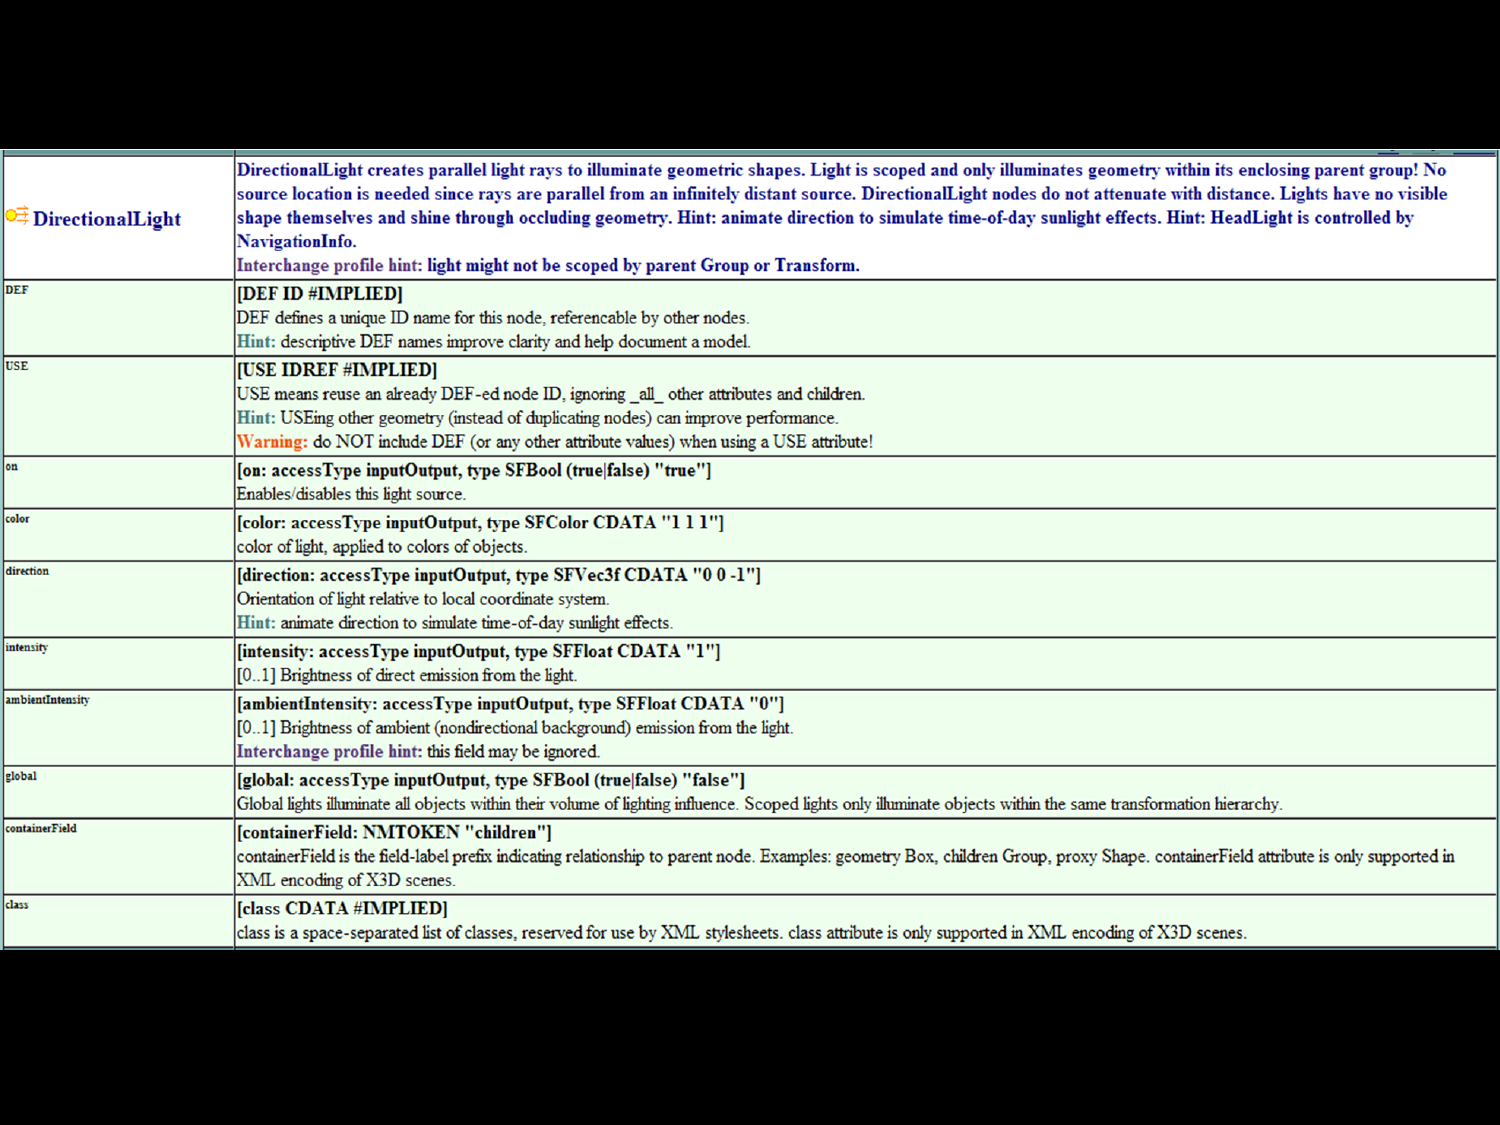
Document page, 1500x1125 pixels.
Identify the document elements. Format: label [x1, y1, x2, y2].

text_box [0, 950, 1500, 1125]
text_box [0, 0, 1500, 149]
picture [0, 149, 1500, 950]
